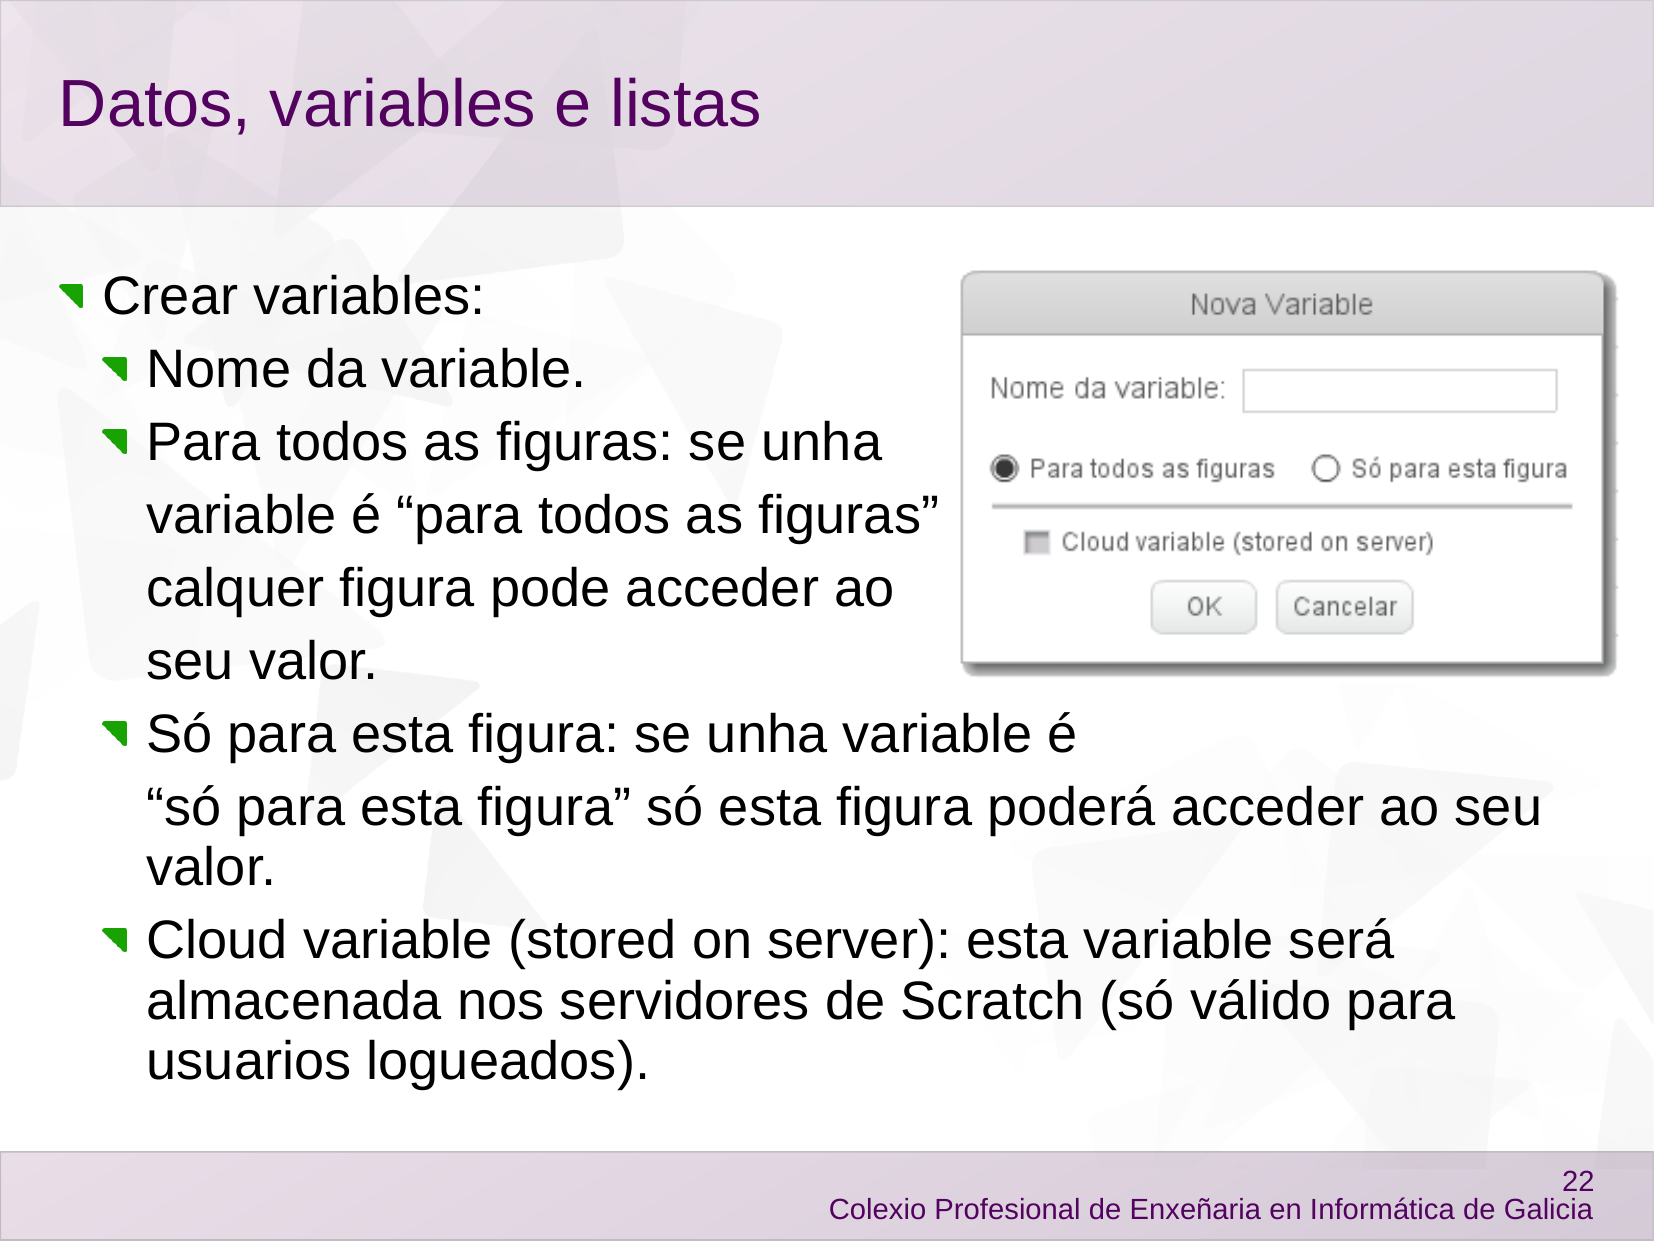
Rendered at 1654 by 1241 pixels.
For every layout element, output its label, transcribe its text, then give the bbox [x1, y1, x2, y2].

picture [915, 265, 1654, 1169]
picture [0, 0, 783, 931]
list Crear variables: Nome da variable. Para todos as figuras: se unha variable é “para todos as figuras” calquer figura pode acceder ao seu valor. Só para esta figura: se unha variable é “só para esta figura” só esta figura poderá acceder ao seu valor. Cloud variable (stored on server): esta variable será almacenada nos servidores de Scratch (só válido para usuarios logueados). [59, 265, 1595, 1095]
title Datos, variables e listas [59, 29, 1595, 178]
